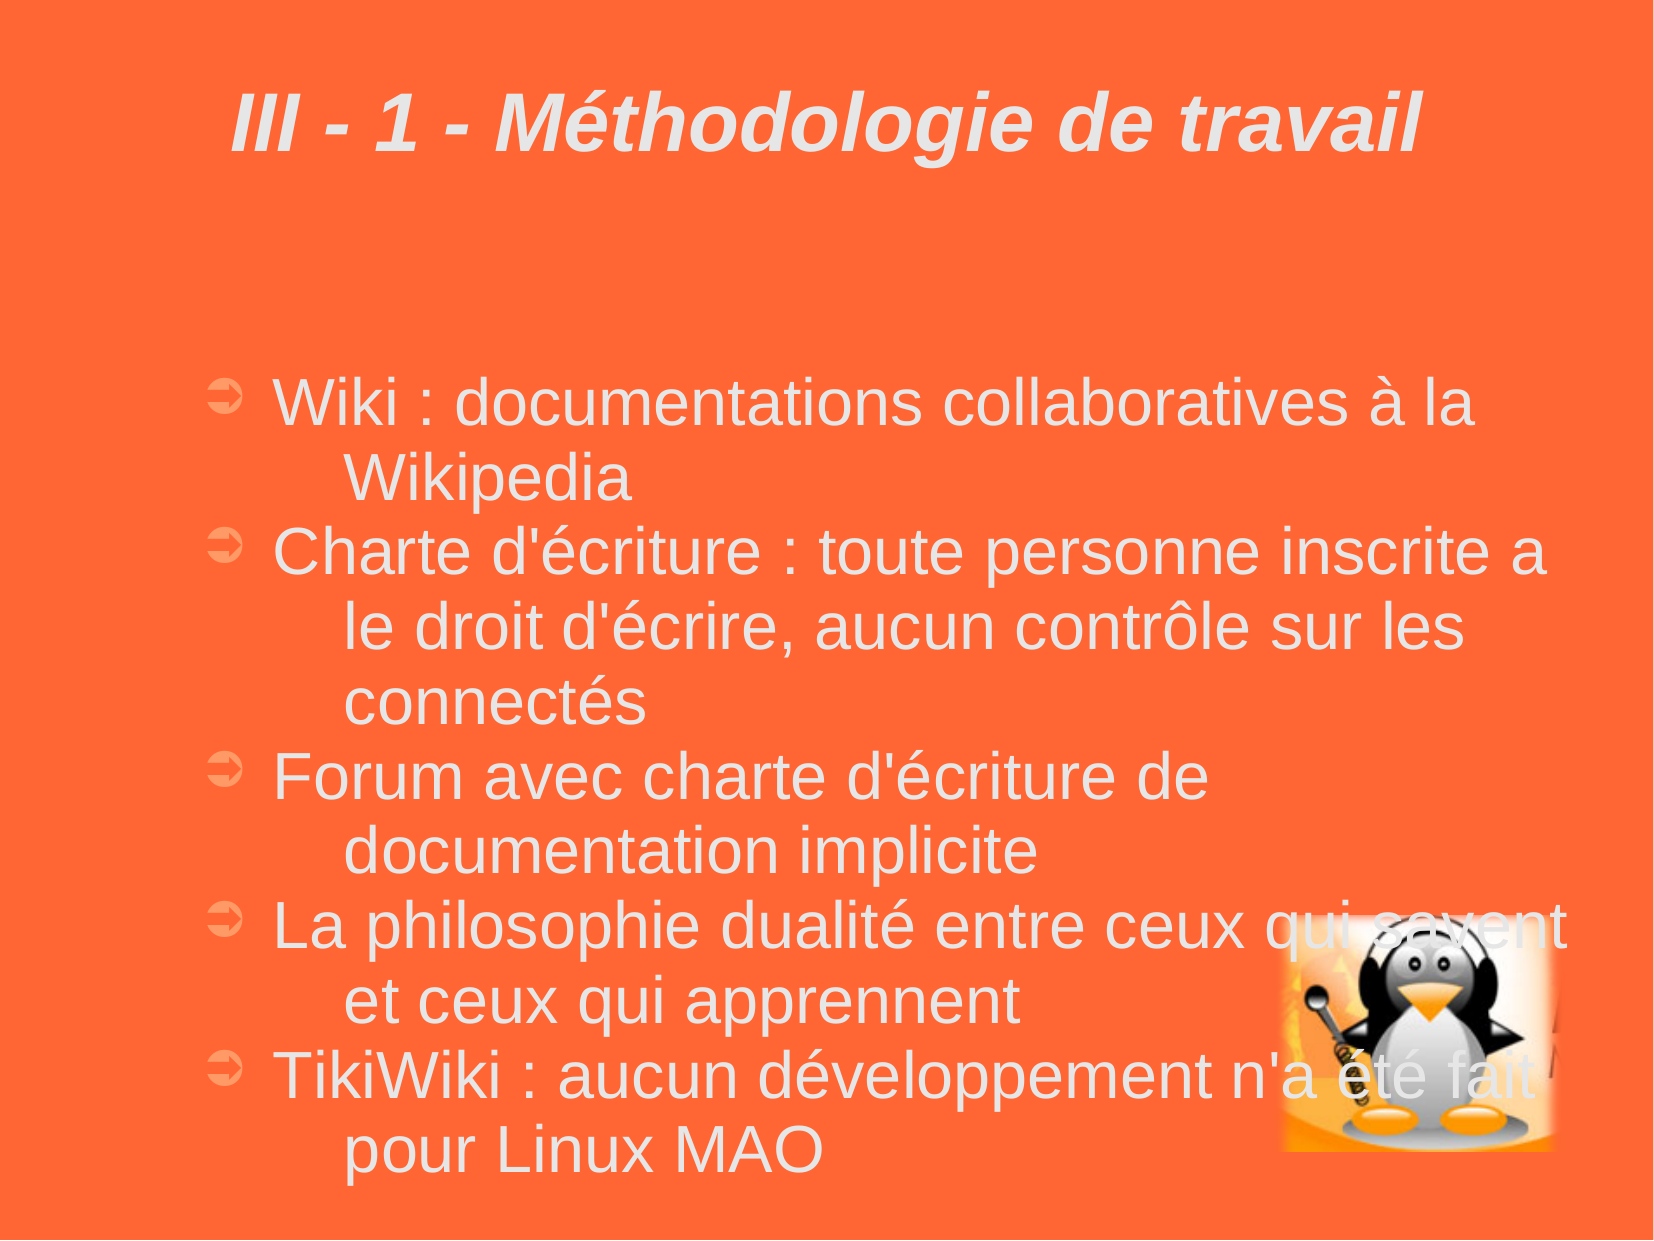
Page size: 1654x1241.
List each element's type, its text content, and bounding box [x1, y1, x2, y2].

list Wiki : documentations collaboratives à la Wikipedia Charte d'écriture : toute personne inscrite a le droit d'écrire, aucun contrôle sur les connectés Forum avec charte d'écriture de documentation implicite La philosophie dualité entre ceux qui savent et ceux qui apprennent TikiWiki : aucun développement n'a été fait pour Linux MAO [178, 364, 1570, 1147]
title III - 1 - Méthodologie de travail [121, 19, 1534, 227]
picture [1272, 1147, 1565, 1152]
